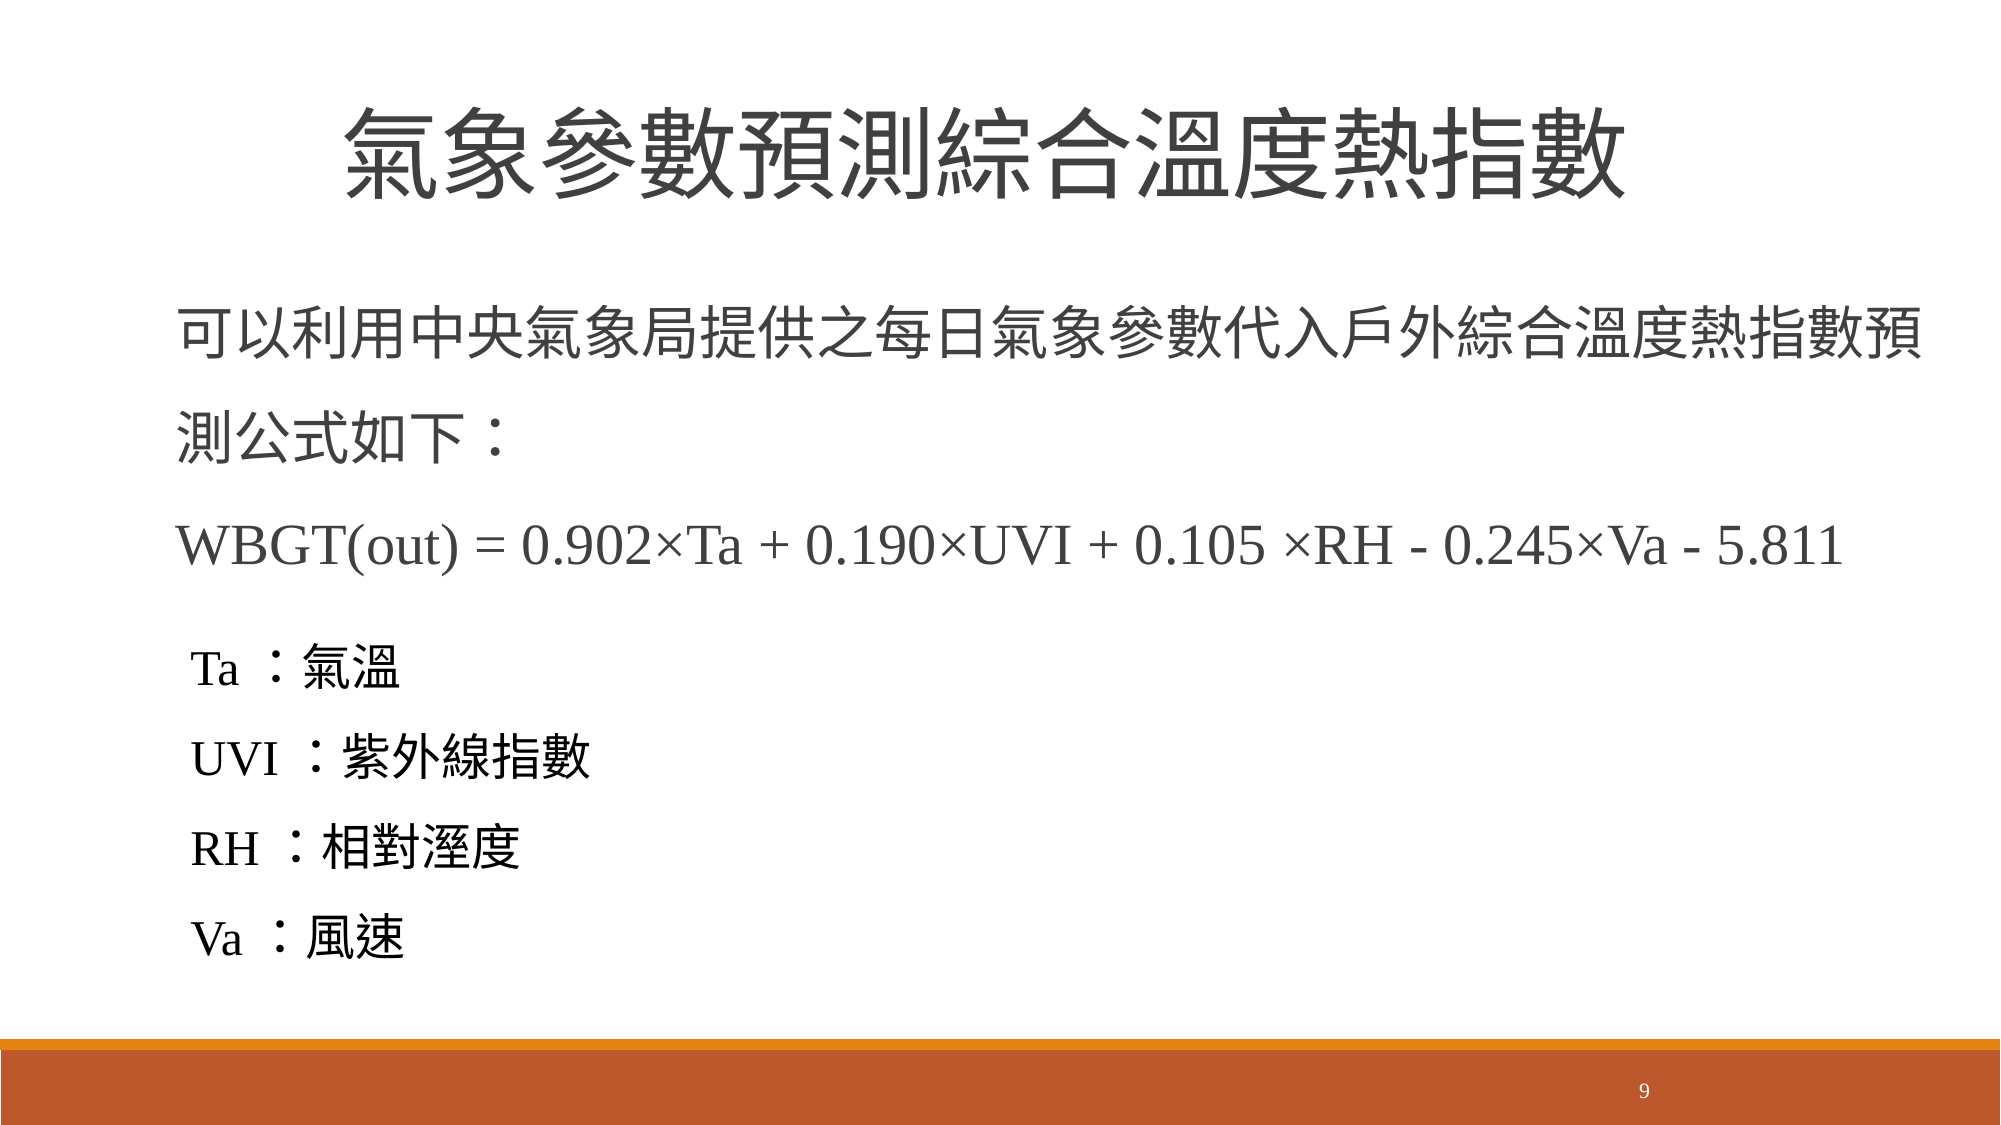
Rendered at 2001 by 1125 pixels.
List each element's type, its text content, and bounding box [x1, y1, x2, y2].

text_box 9 [1624, 1059, 1840, 1120]
text_box Ta：氣溫 UVI：紫外線指數 RH：相對溼度 Va：風速 [175, 598, 1175, 973]
title 氣象參數預測綜合溫度熱指數 [325, 84, 1703, 220]
list 可以利用中央氣象局提供之每日氣象參數代入戶外綜合溫度熱指數預測公式如下： WBGT(out) = 0.902×Ta + 0.190×UVI + 0.105 ×RH - 0.245×Va - 5.811 [175, 254, 1964, 631]
